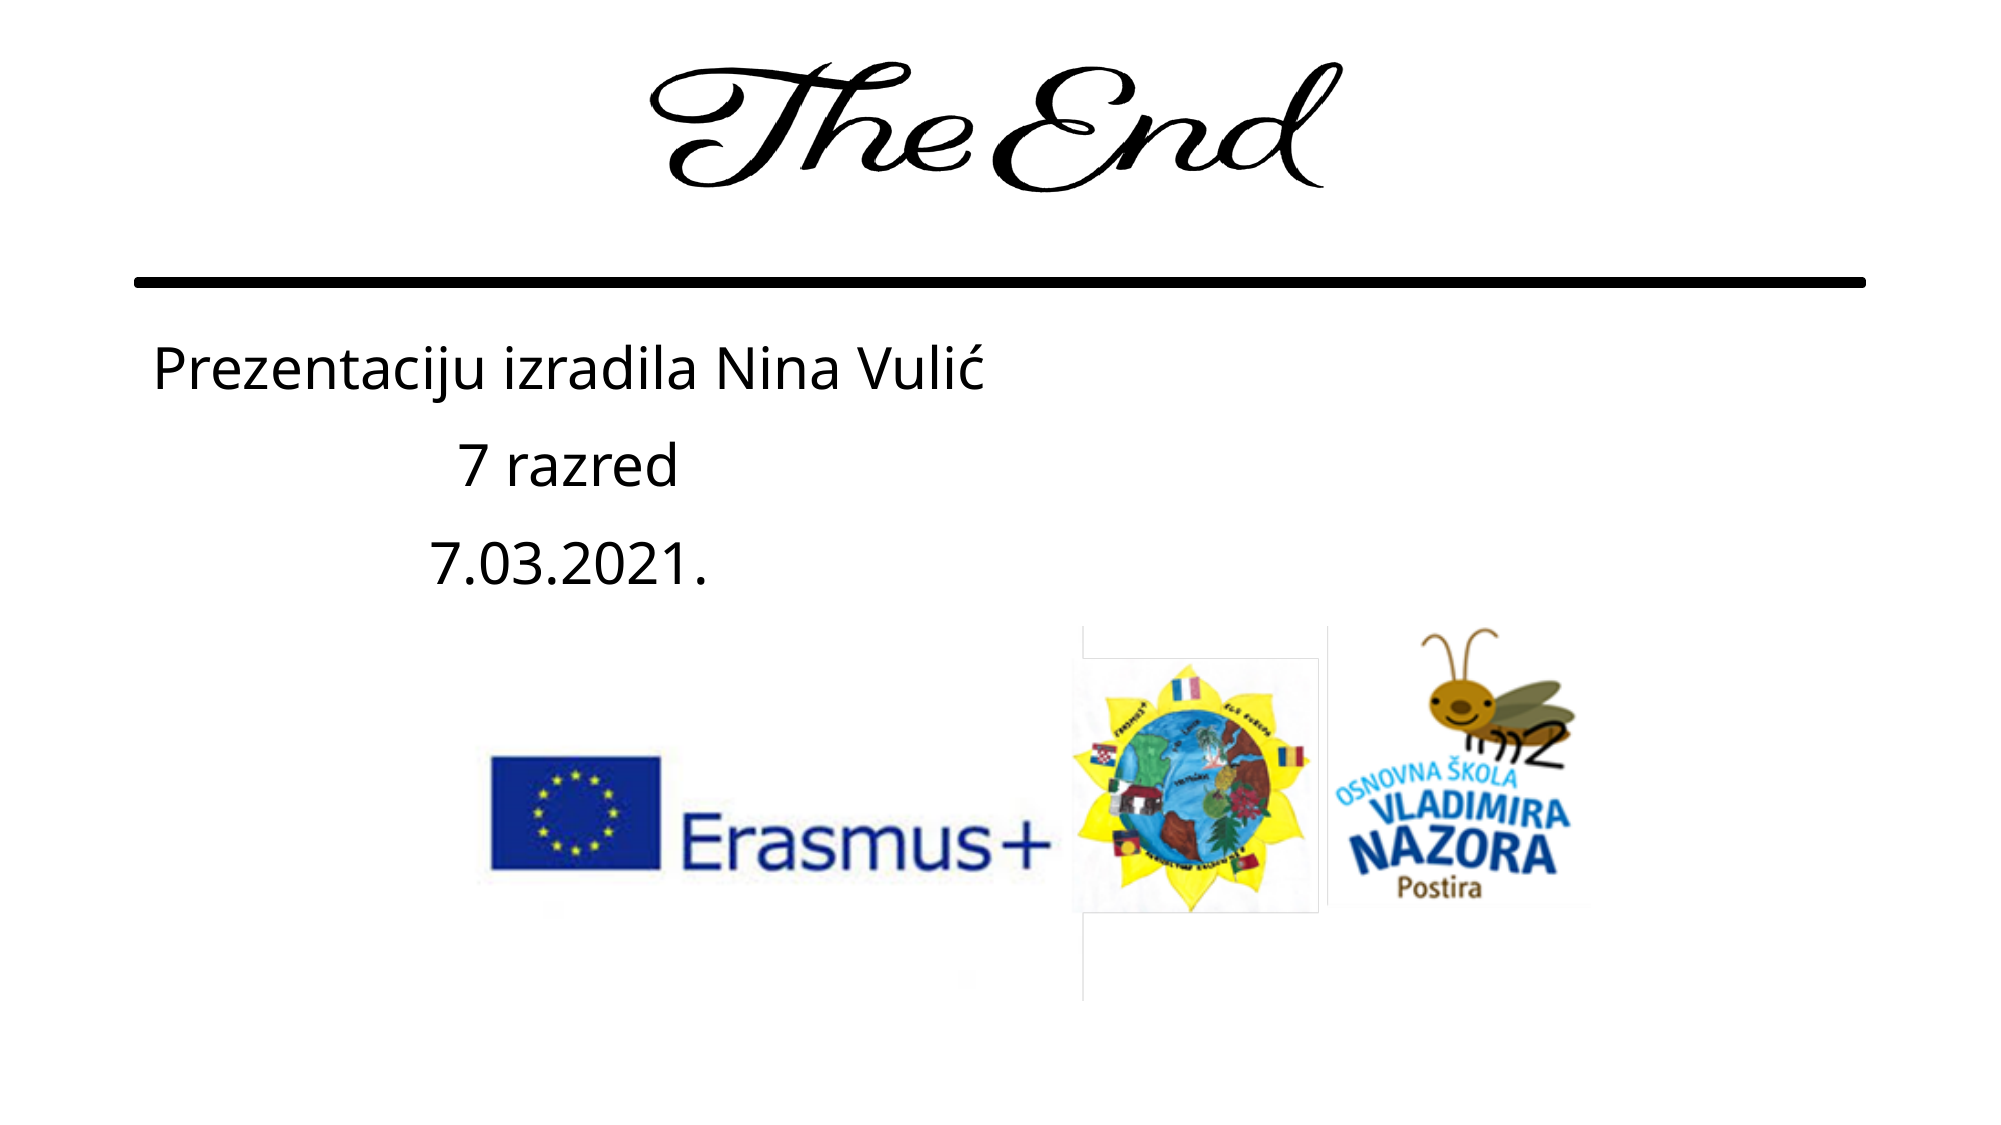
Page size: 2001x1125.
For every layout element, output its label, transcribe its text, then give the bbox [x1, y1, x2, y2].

list Prezentaciju izradila Nina Vulić 7 razred 7.03.2021. [137, 316, 1863, 1014]
picture [479, 0, 1521, 266]
picture [459, 626, 1591, 1001]
